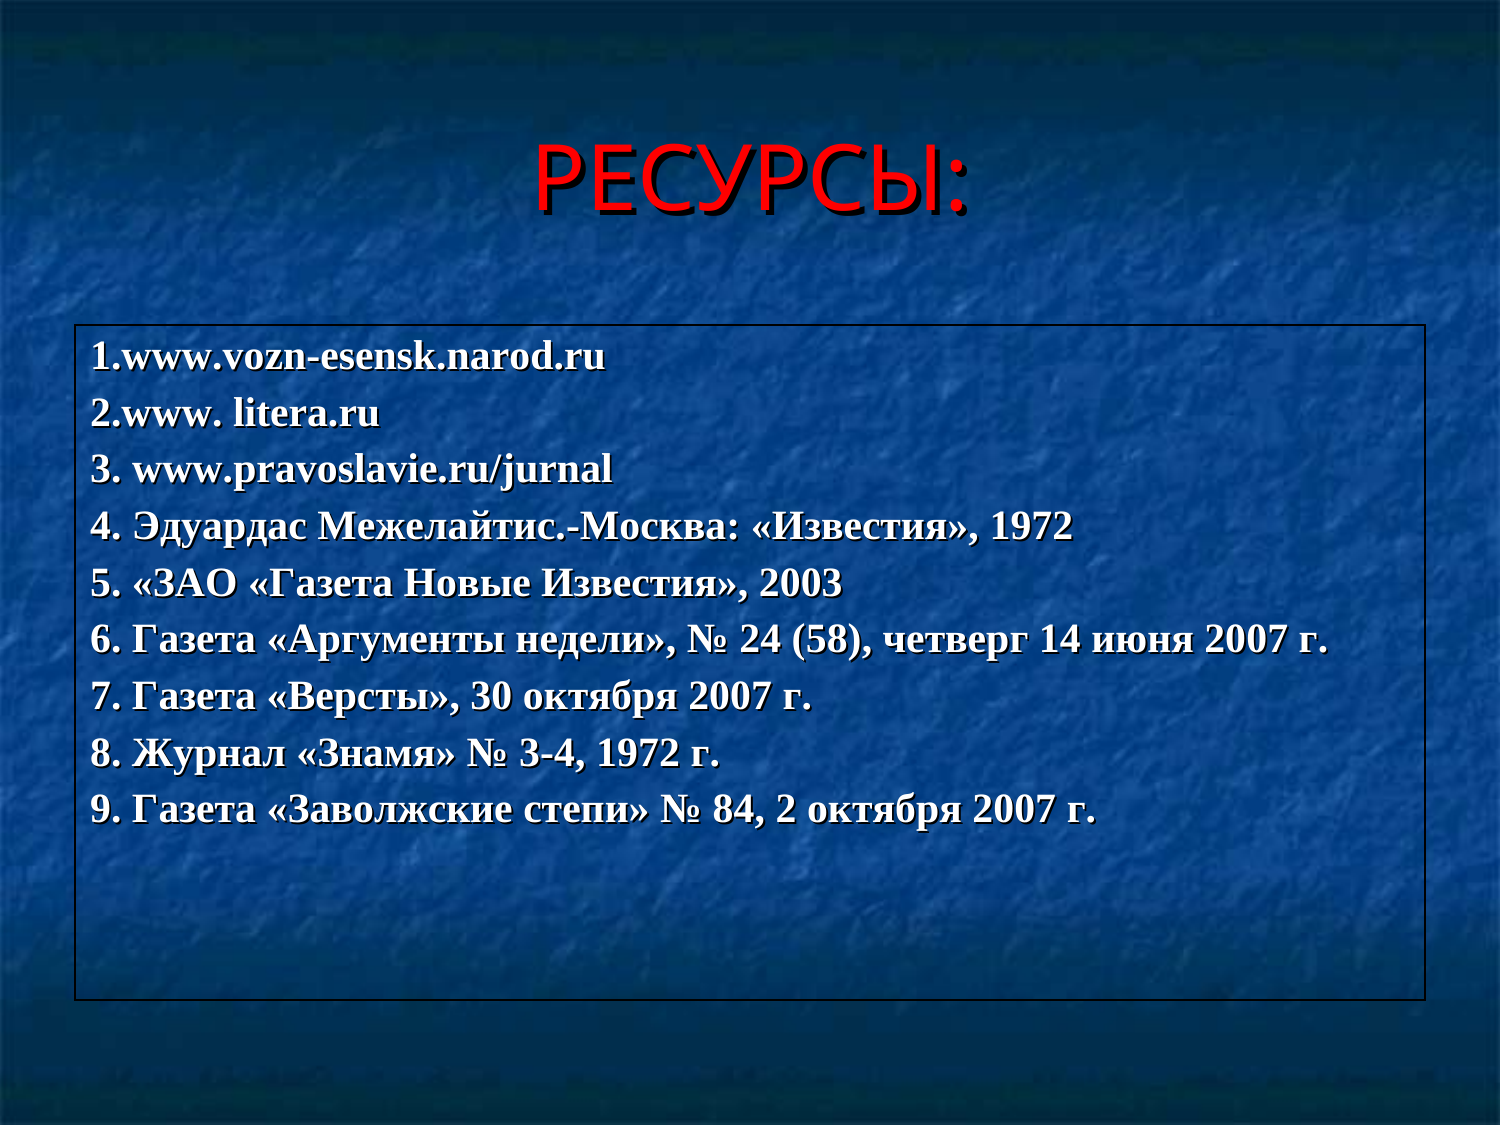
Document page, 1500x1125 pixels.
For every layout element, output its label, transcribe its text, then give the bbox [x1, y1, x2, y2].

title РЕСУРСЫ: [75, 62, 1426, 288]
picture [0, 0, 1500, 1125]
list 1.www.vozn-esensk.narod.ru 2.www. litera.ru 3. www.pravoslavie.ru/jurnal 4. Эдуардас Межелайтис.-Москва: «Известия», 1972 5. «ЗАО «Газета Новые Известия», 2003 6. Газета «Аргументы недели», № 24 (58), четверг 14 июня 2007 г. 7. Газета «Версты», 30 октября 2007 г. 8. Журнал «Знамя» № 3-4, 1972 г. 9. Газета «Заволжские степи» № 84, 2 октября 2007 г. [75, 324, 1426, 1001]
